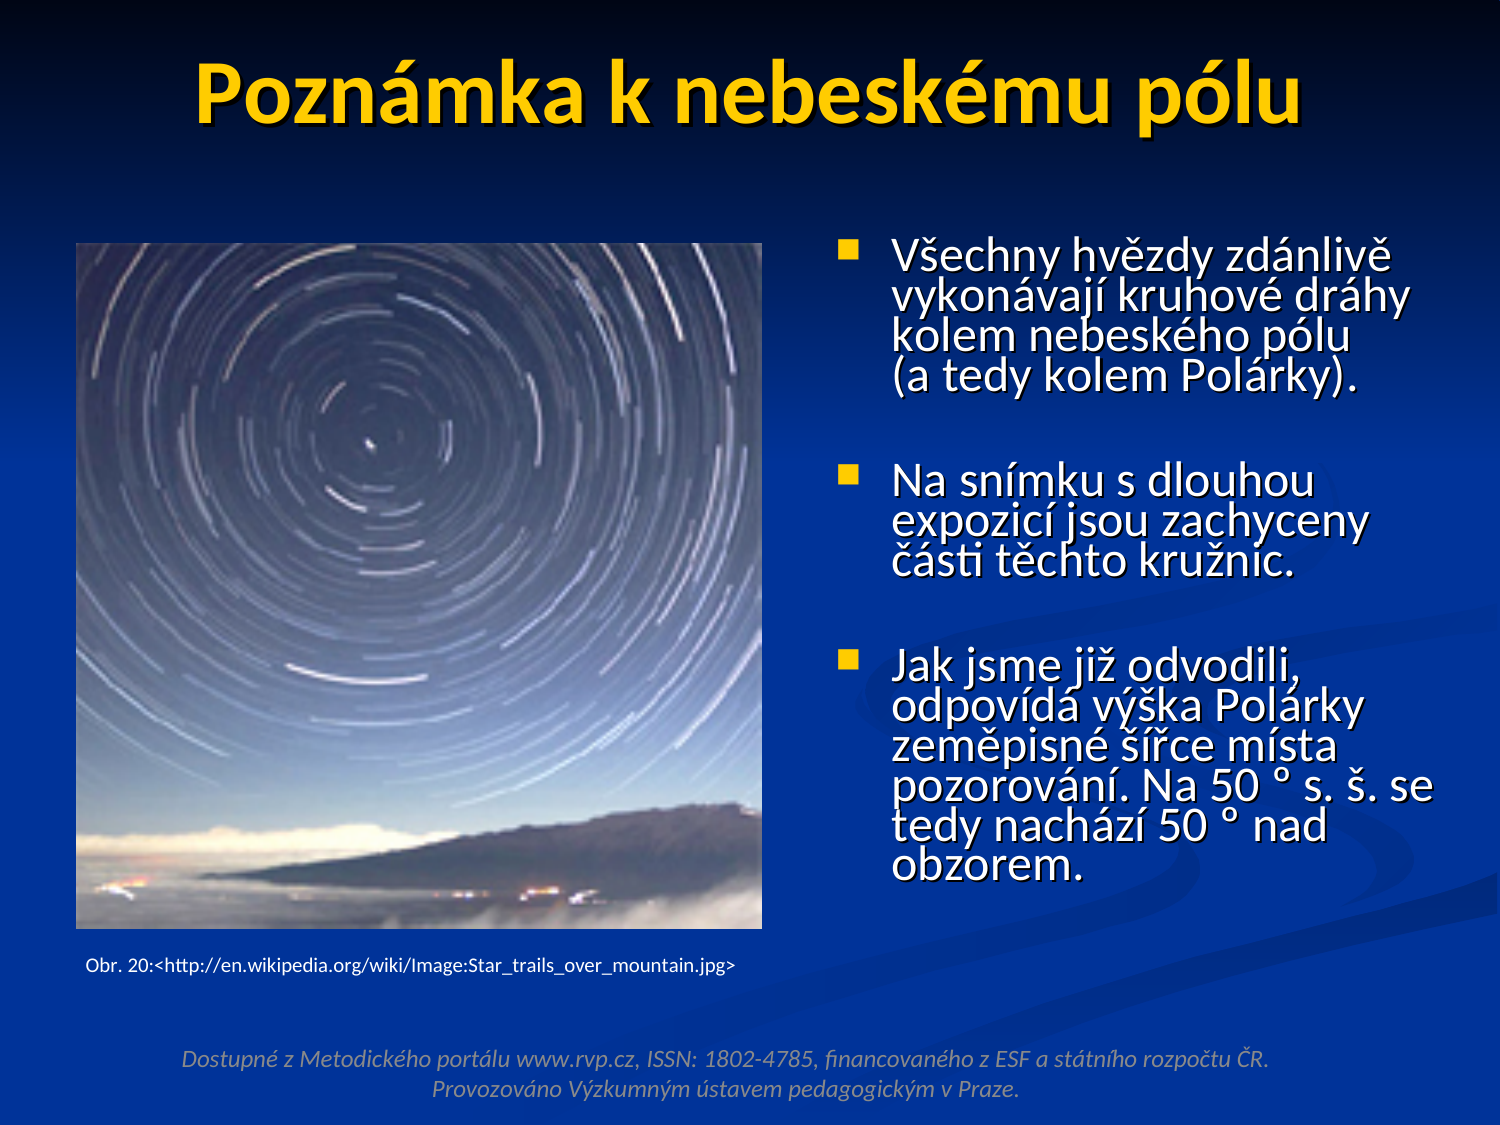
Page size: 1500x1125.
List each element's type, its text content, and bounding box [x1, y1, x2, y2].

text_box Dostupné z Metodického portálu www.rvp.cz, ISSN: 1802-4785, financovaného z ESF a státního rozpočtu ČR. Provozováno Výzkumným ústavem pedagogickým v Praze. [105, 1042, 1348, 1103]
text_box Obr. 20:<http://en.wikipedia.org/wiki/Image:Star_trails_over_mountain.jpg> [70, 927, 845, 988]
title Poznámka k nebeskému pólu [75, 7, 1426, 195]
picture [76, 243, 762, 927]
list Všechny hvězdy zdánlivě vykonávají kruhové dráhy kolem nebeského pólu (a tedy kolem Polárky). Na snímku s dlouhou expozicí jsou zachyceny části těchto kružnic. Jak jsme již odvodili, odpovídá výška Polárky zeměpisné šířce místa pozorování. Na 50 º s. š. se tedy nachází 50 º nad obzorem. [820, 231, 1484, 1103]
